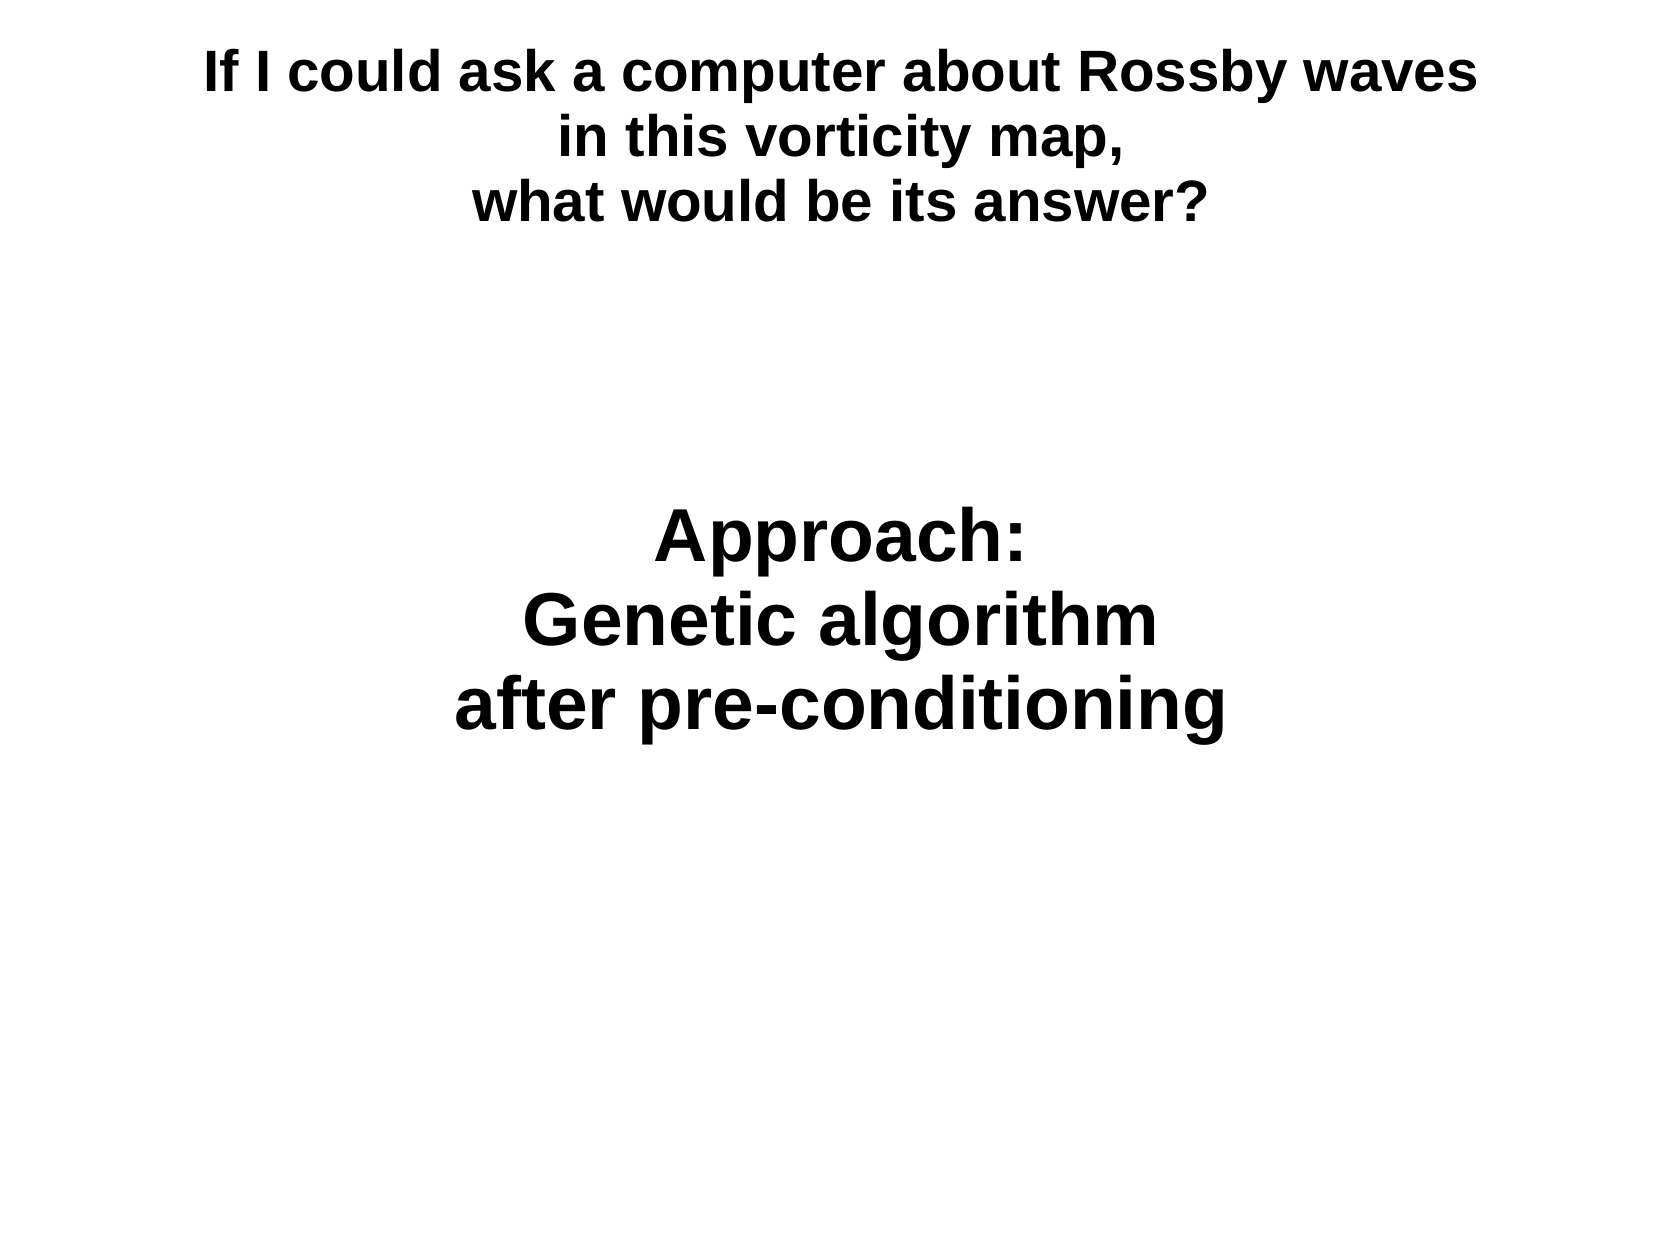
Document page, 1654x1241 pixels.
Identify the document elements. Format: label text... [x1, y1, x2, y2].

text_box If I could ask a computer about Rossby waves in this vorticity map, what would be its answer? Approach: Genetic algorithm after pre-conditioning [59, 30, 1625, 764]
